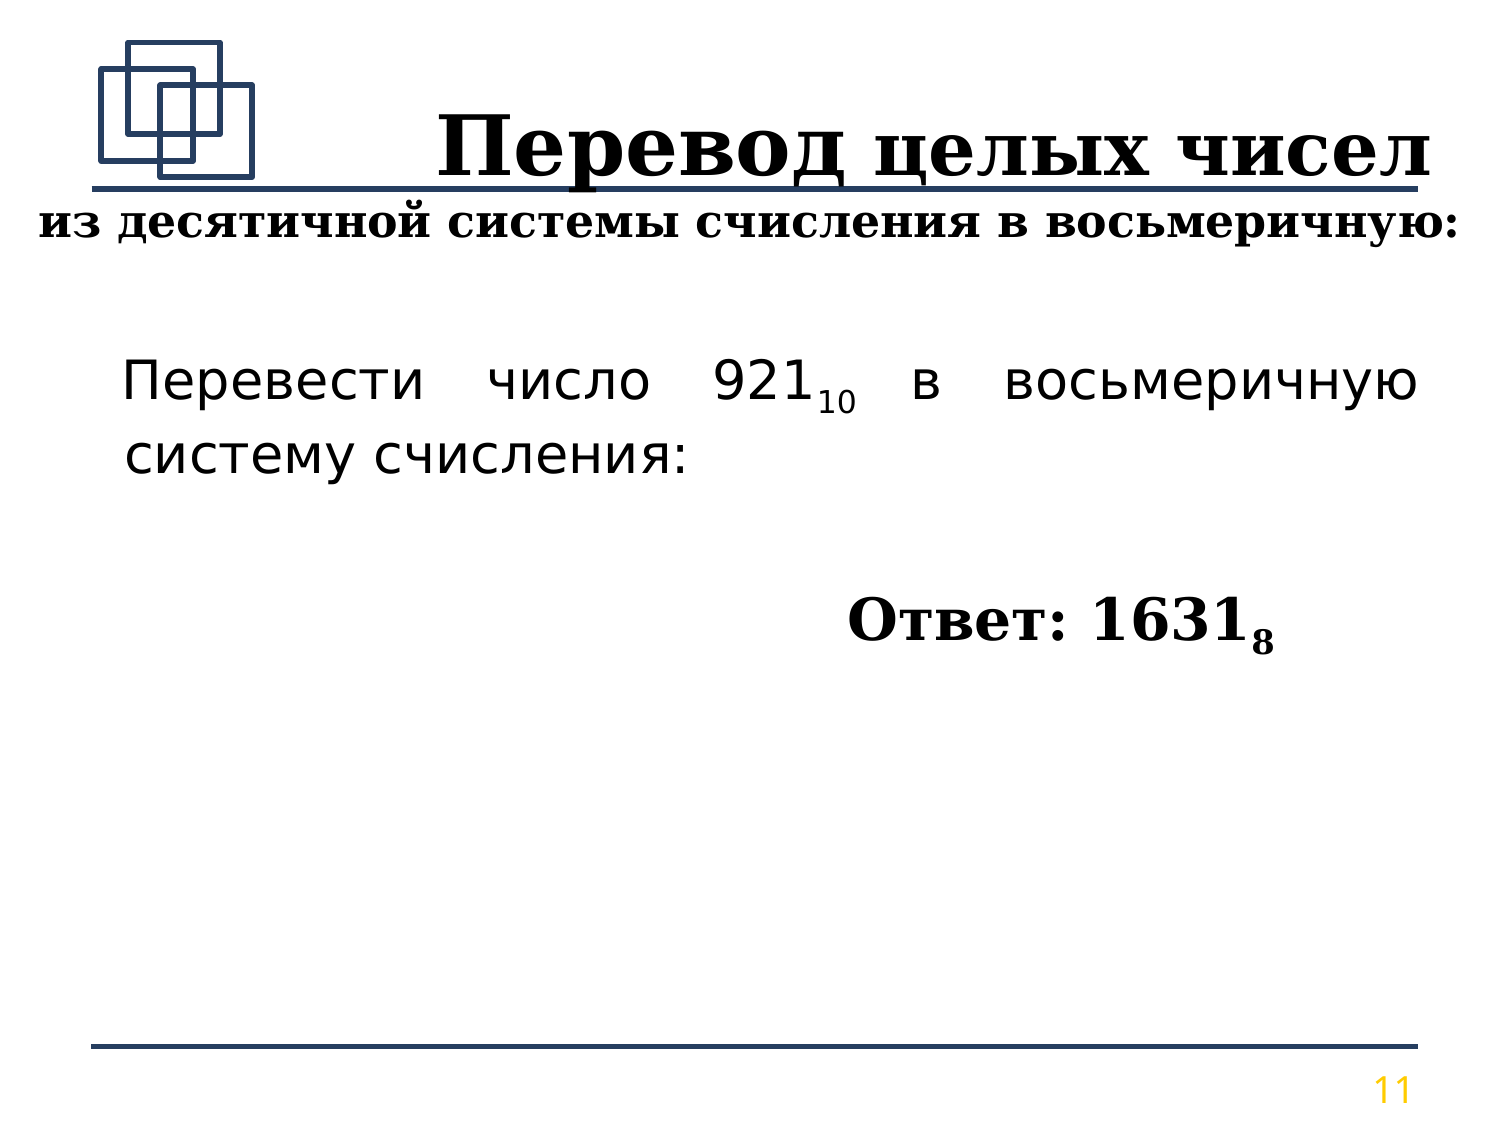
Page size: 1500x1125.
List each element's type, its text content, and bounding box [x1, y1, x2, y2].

title Перевод целых чисел из десятичной системы счисления в восьмеричную: [0, 49, 1477, 290]
text_box Ответ: 16318 [832, 574, 1447, 670]
text_box Перевести число 92110 в восьмеричную систему счисления: [53, 337, 1436, 1047]
